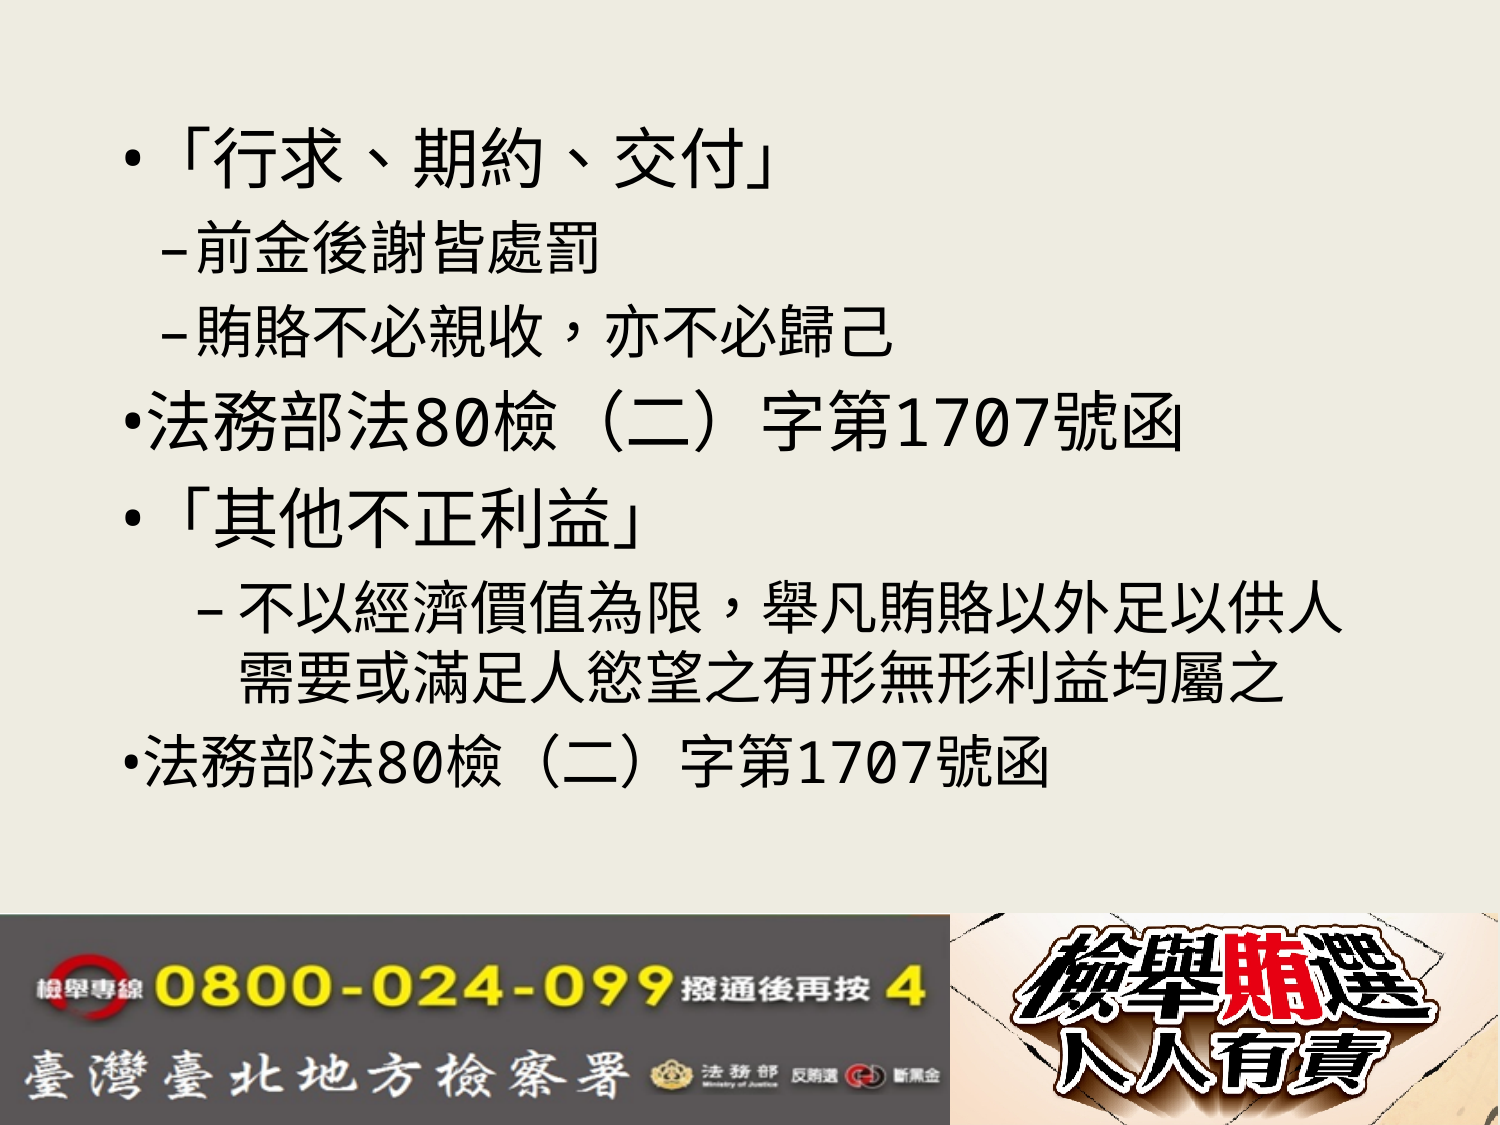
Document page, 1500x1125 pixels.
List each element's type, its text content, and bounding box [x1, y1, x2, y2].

picture [0, 913, 1498, 1125]
text_box 「行求、期約、交付」 前金後謝皆處罰 賄賂不必親收，亦不必歸己 法務部法80檢（二）字第1707號函 「其他不正利益」 不以經濟價值為限，舉凡賄賂以外足以供人需要或滿足人慾望之有形無形利益均屬之 法務部法80檢（二）字第1707號函 [112, 101, 1388, 835]
